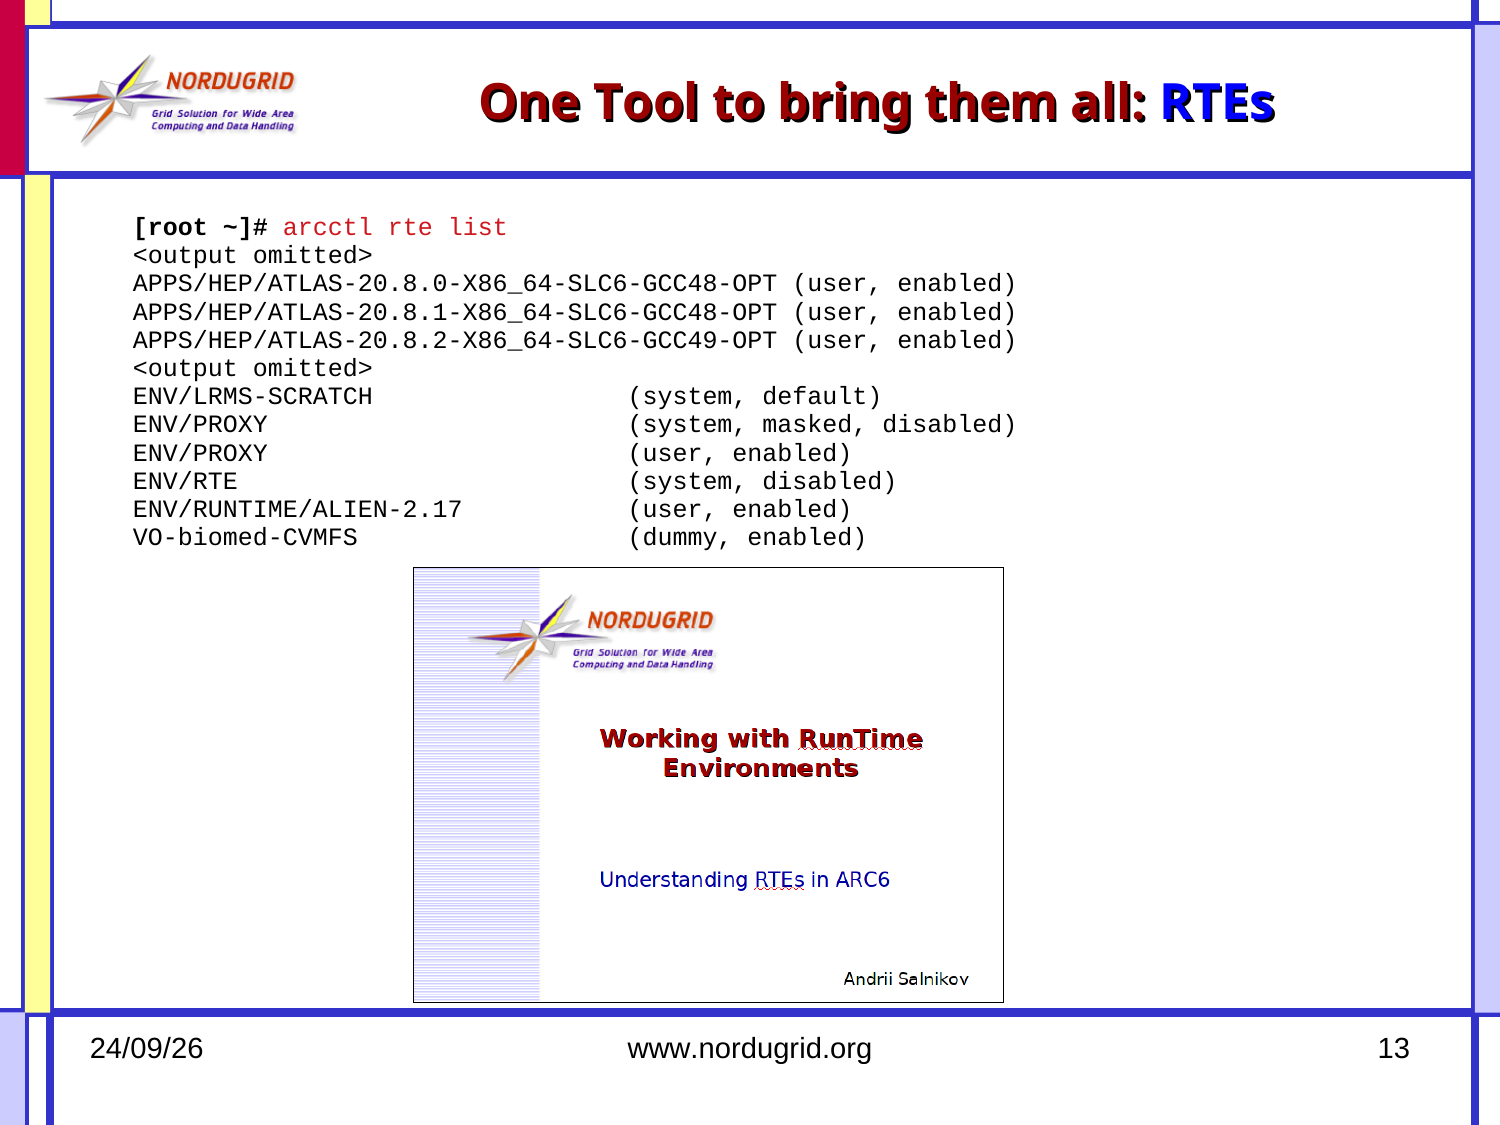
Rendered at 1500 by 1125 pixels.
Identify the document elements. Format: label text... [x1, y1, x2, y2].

picture [40, 49, 301, 148]
text_box [root ~]# arcctl rte list <output omitted> APPS/HEP/ATLAS-20.8.0-X86_64-SLC6-GCC48-OPT (user, enabled) APPS/HEP/ATLAS-20.8.1-X86_64-SLC6-GCC48-OPT (user, enabled) APPS/HEP/ATLAS-20.8.2-X86_64-SLC6-GCC49-OPT (user, enabled) <output omitted> ENV/LRMS-SCRATCH (system, default) ENV/PROXY (system, masked, disabled) ENV/PROXY (user, enabled) ENV/RTE (system, disabled) ENV/RUNTIME/ALIEN-2.17 (user, enabled) VO-biomed-CVMFS (dummy, enabled) [118, 207, 1418, 916]
picture [413, 567, 1004, 1003]
title One Tool to bring them all: RTEs [324, 17, 1428, 183]
